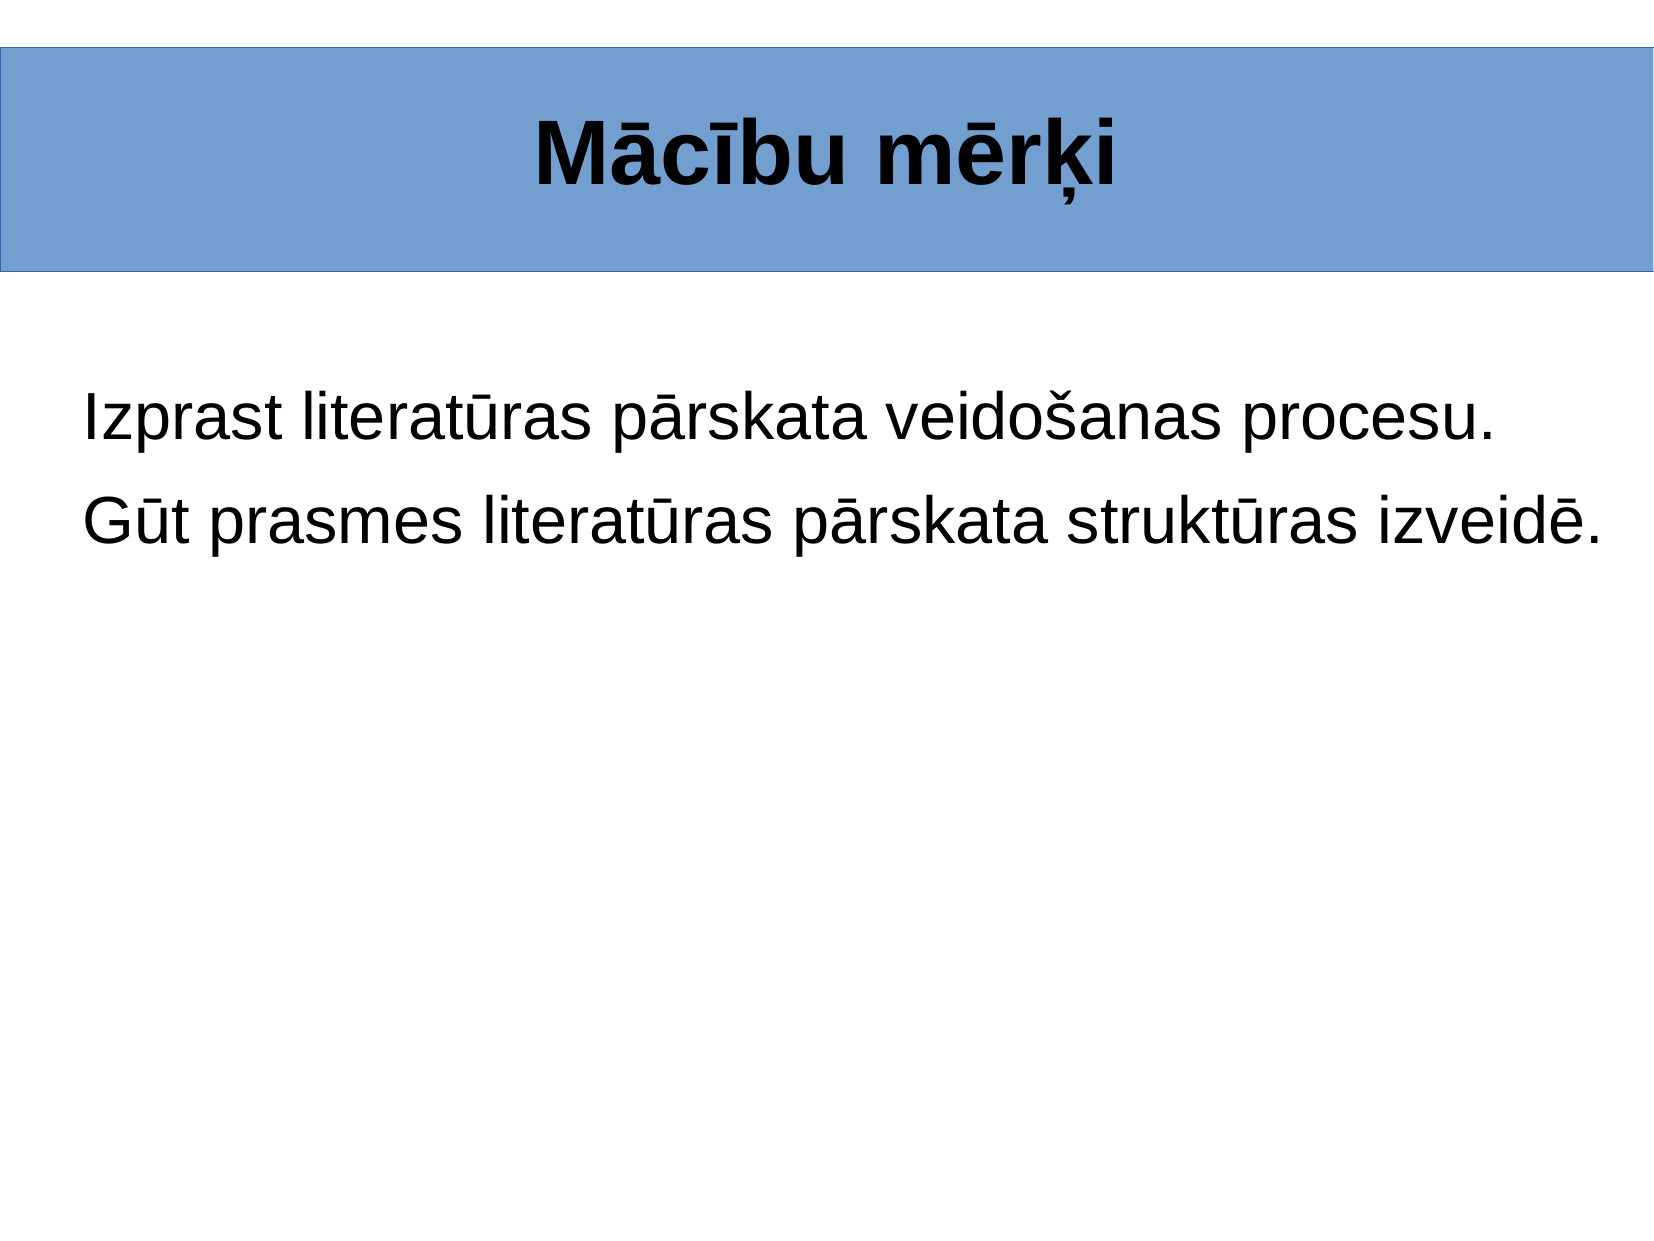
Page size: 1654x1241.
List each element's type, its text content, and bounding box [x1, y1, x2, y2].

list Izprast literatūras pārskata veidošanas procesu. Gūt prasmes literatūras pārskata struktūras izveidē. [82, 378, 1619, 1099]
text_box [0, 47, 1654, 272]
title Mācību mērķi [82, 49, 1571, 257]
